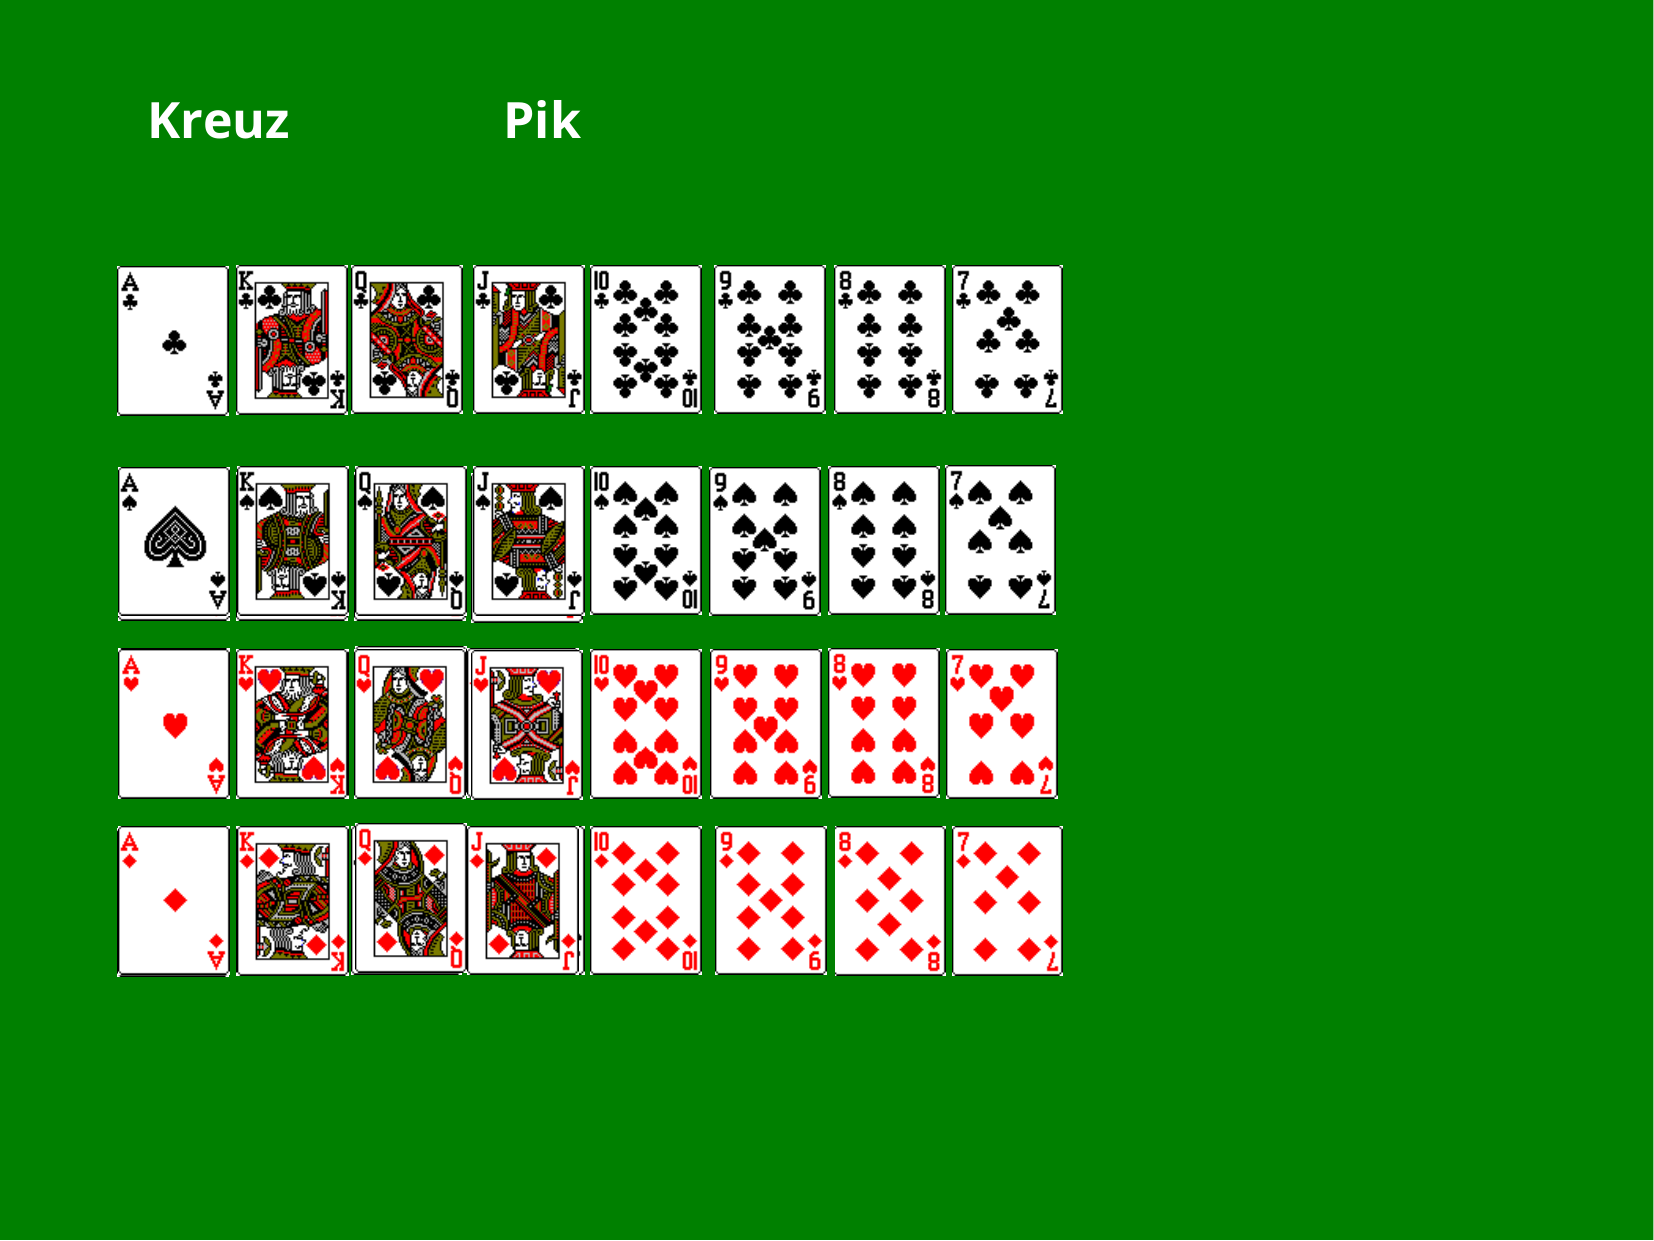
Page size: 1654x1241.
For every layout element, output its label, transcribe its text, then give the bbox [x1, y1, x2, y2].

picture [715, 826, 827, 975]
picture [354, 646, 583, 800]
picture [351, 823, 585, 975]
text_box Kreuz Pik [147, 88, 1625, 149]
picture [236, 466, 349, 621]
picture [709, 467, 821, 616]
picture [714, 265, 826, 415]
picture [473, 265, 585, 414]
picture [236, 649, 349, 799]
picture [590, 466, 702, 615]
picture [590, 826, 702, 975]
picture [471, 466, 585, 623]
picture [117, 826, 230, 977]
picture [351, 265, 463, 414]
picture [236, 826, 349, 976]
picture [834, 265, 946, 415]
picture [354, 466, 467, 621]
picture [828, 648, 940, 798]
picture [946, 649, 1058, 799]
picture [590, 265, 702, 414]
picture [828, 466, 940, 615]
picture [945, 465, 1056, 615]
picture [835, 826, 946, 976]
picture [590, 649, 702, 799]
picture [710, 649, 822, 799]
picture [118, 467, 230, 621]
picture [952, 826, 1063, 976]
picture [236, 265, 348, 415]
picture [952, 265, 1063, 415]
picture [118, 648, 230, 799]
picture [117, 266, 229, 416]
